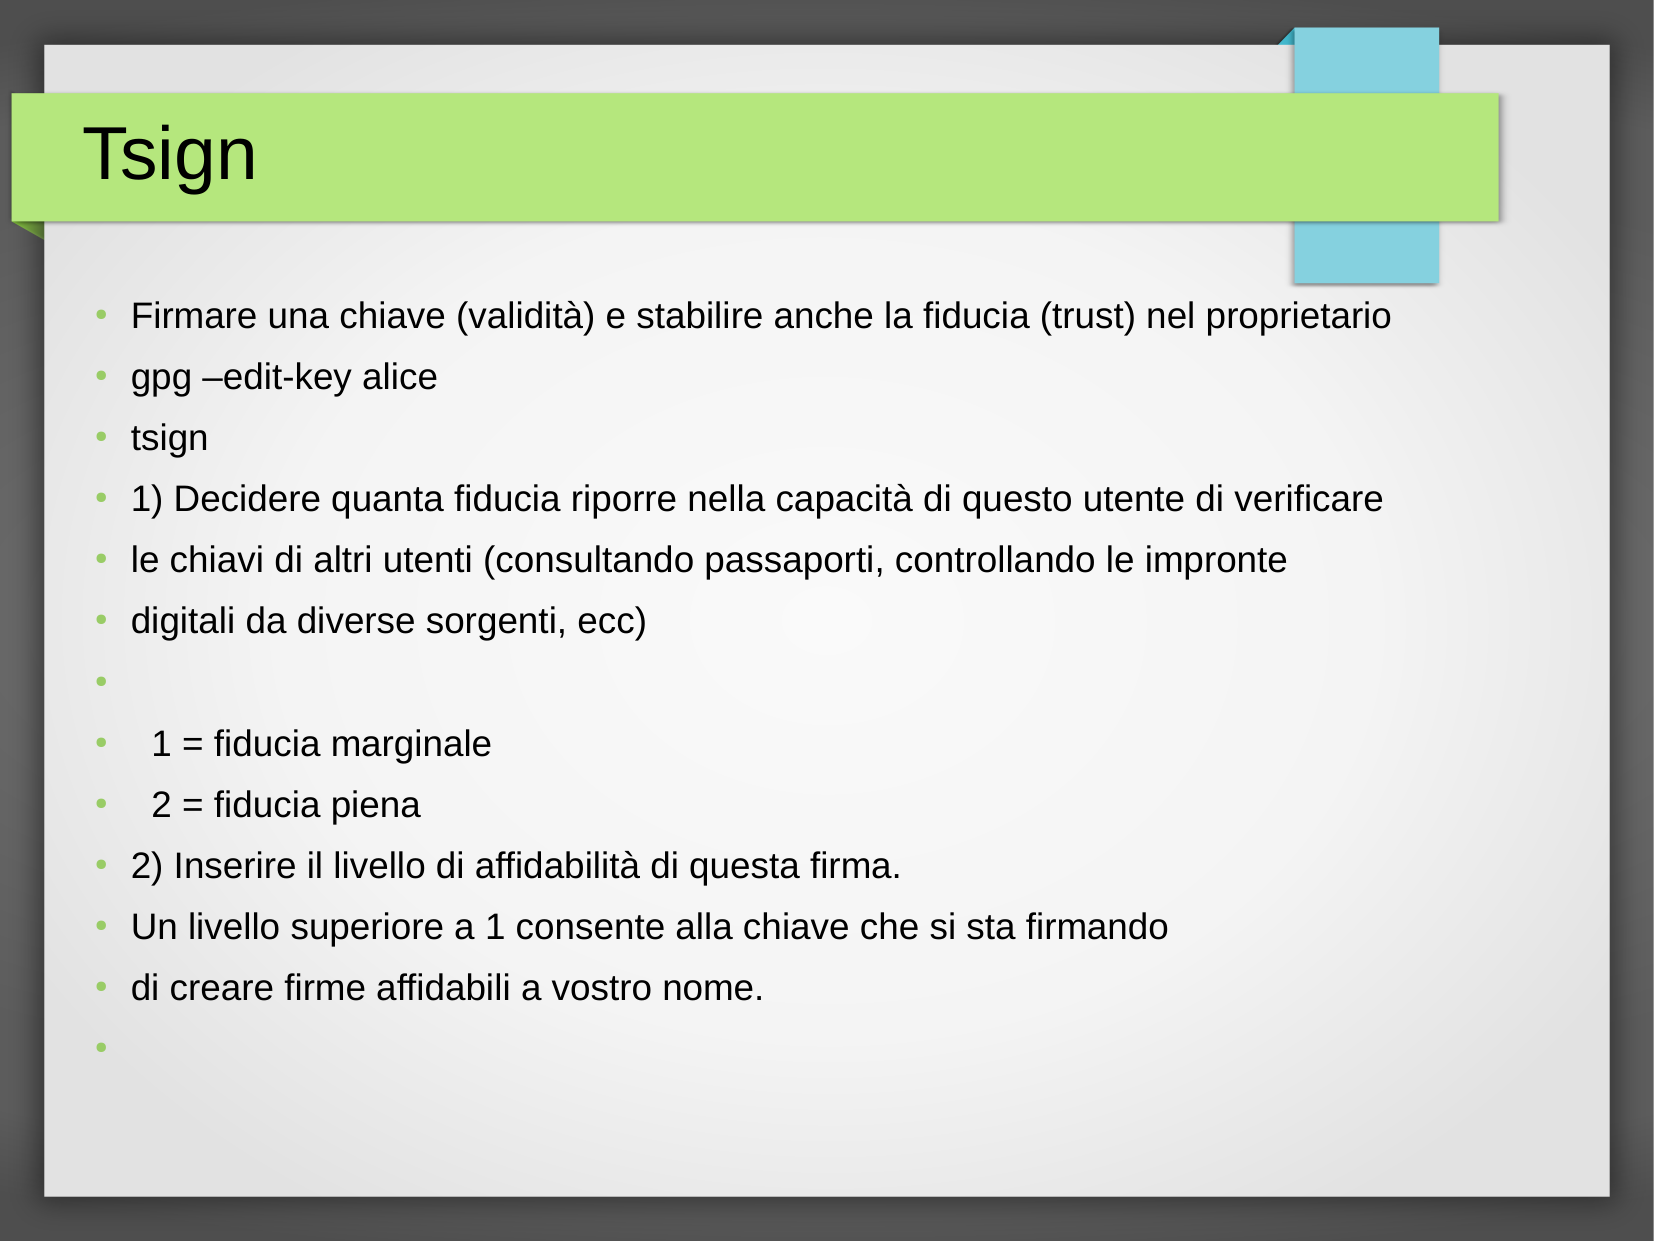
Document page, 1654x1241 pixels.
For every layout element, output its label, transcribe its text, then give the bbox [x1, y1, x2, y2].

title Tsign [82, 94, 1264, 213]
list Firmare una chiave (validità) e stabilire anche la fiducia (trust) nel proprietario gpg –edit-key alice tsign 1) Decidere quanta fiducia riporre nella capacità di questo utente di verificare le chiavi di altri utenti (consultando passaporti, controllando le impronte digitali da diverse sorgenti, ecc) 1 = fiducia marginale 2 = fiducia piena 2) Inserire il livello di affidabilità di questa firma. Un livello superiore a 1 consente alla chiave che si sta firmando di creare firme affidabili a vostro nome. [82, 295, 1571, 1015]
picture [0, 0, 1654, 1241]
